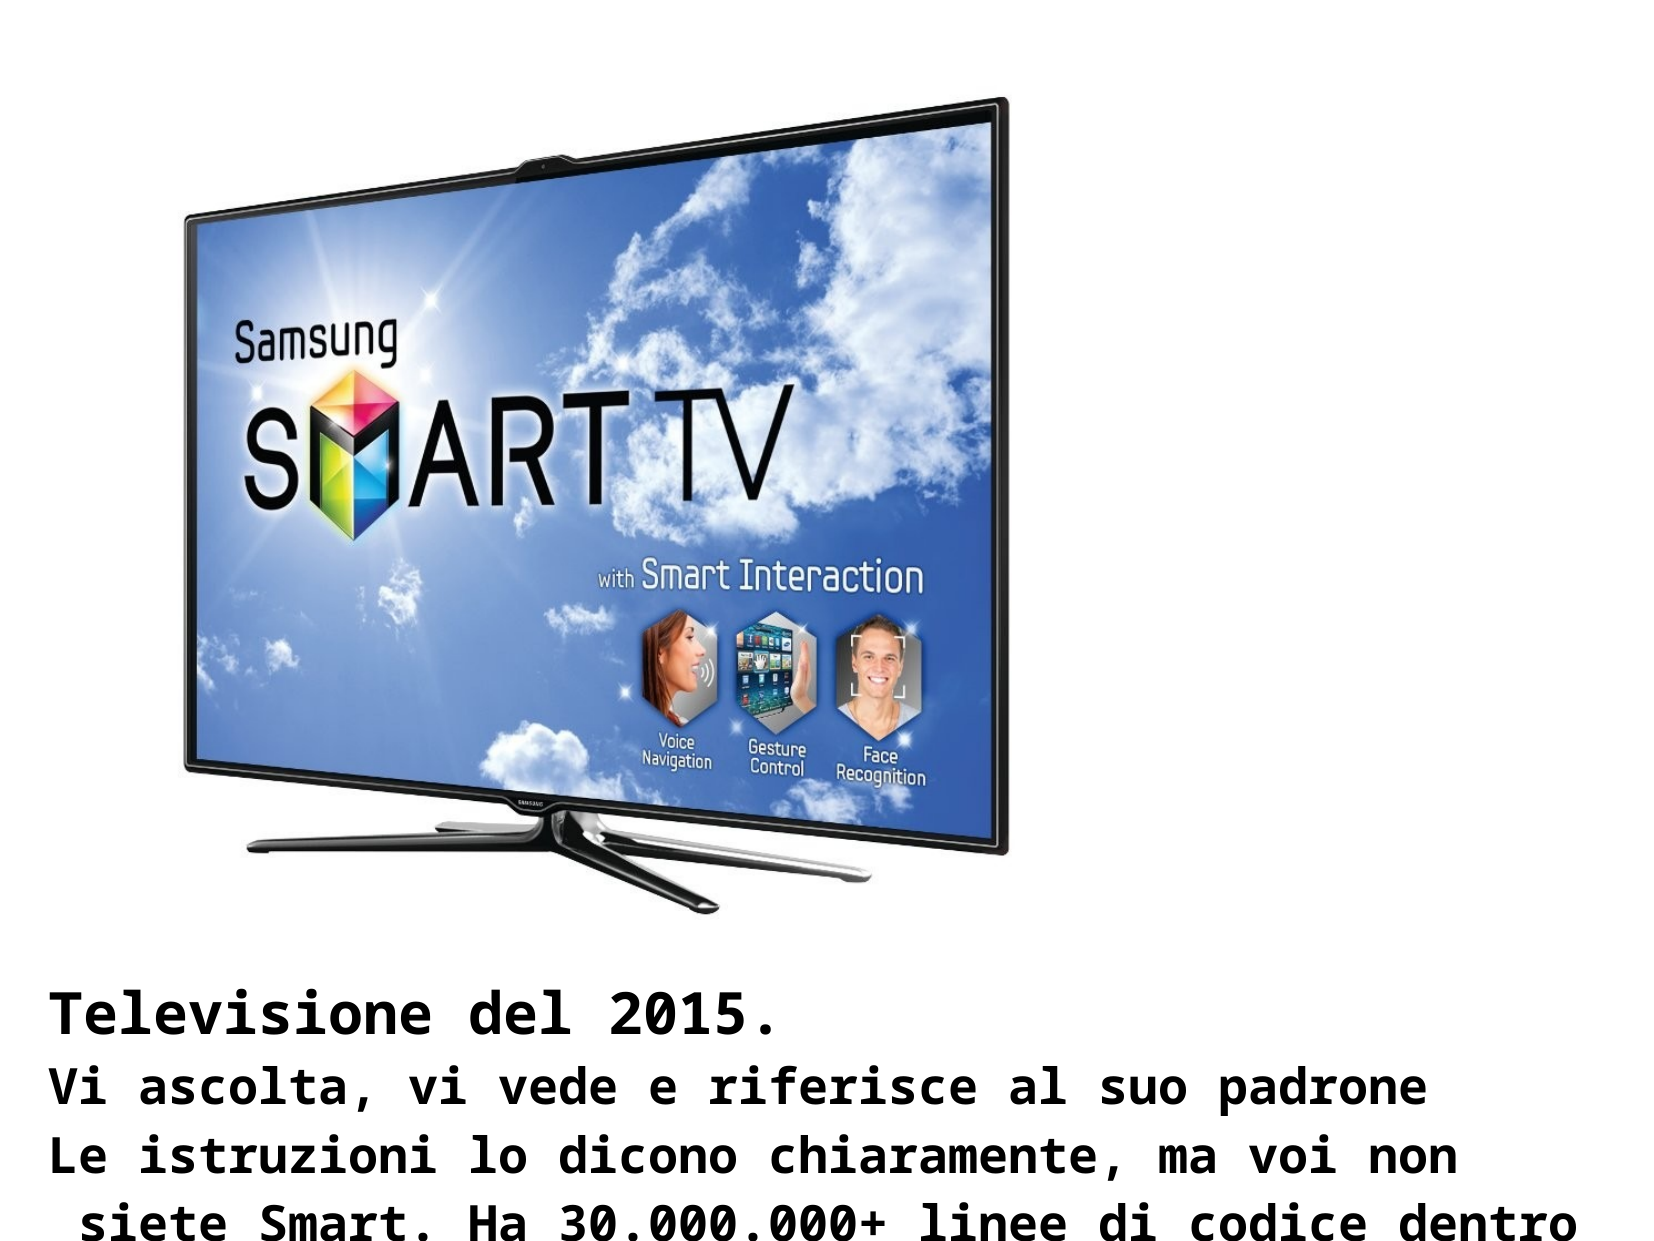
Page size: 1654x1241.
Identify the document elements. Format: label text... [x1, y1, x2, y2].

text_box Televisione del 2015. Vi ascolta, vi vede e riferisce al suo padrone Le istruzioni lo dicono chiaramente, ma voi non siete Smart. Ha 30.000.000+ linee di codice dentro [33, 964, 1604, 1227]
picture [107, 15, 1105, 964]
